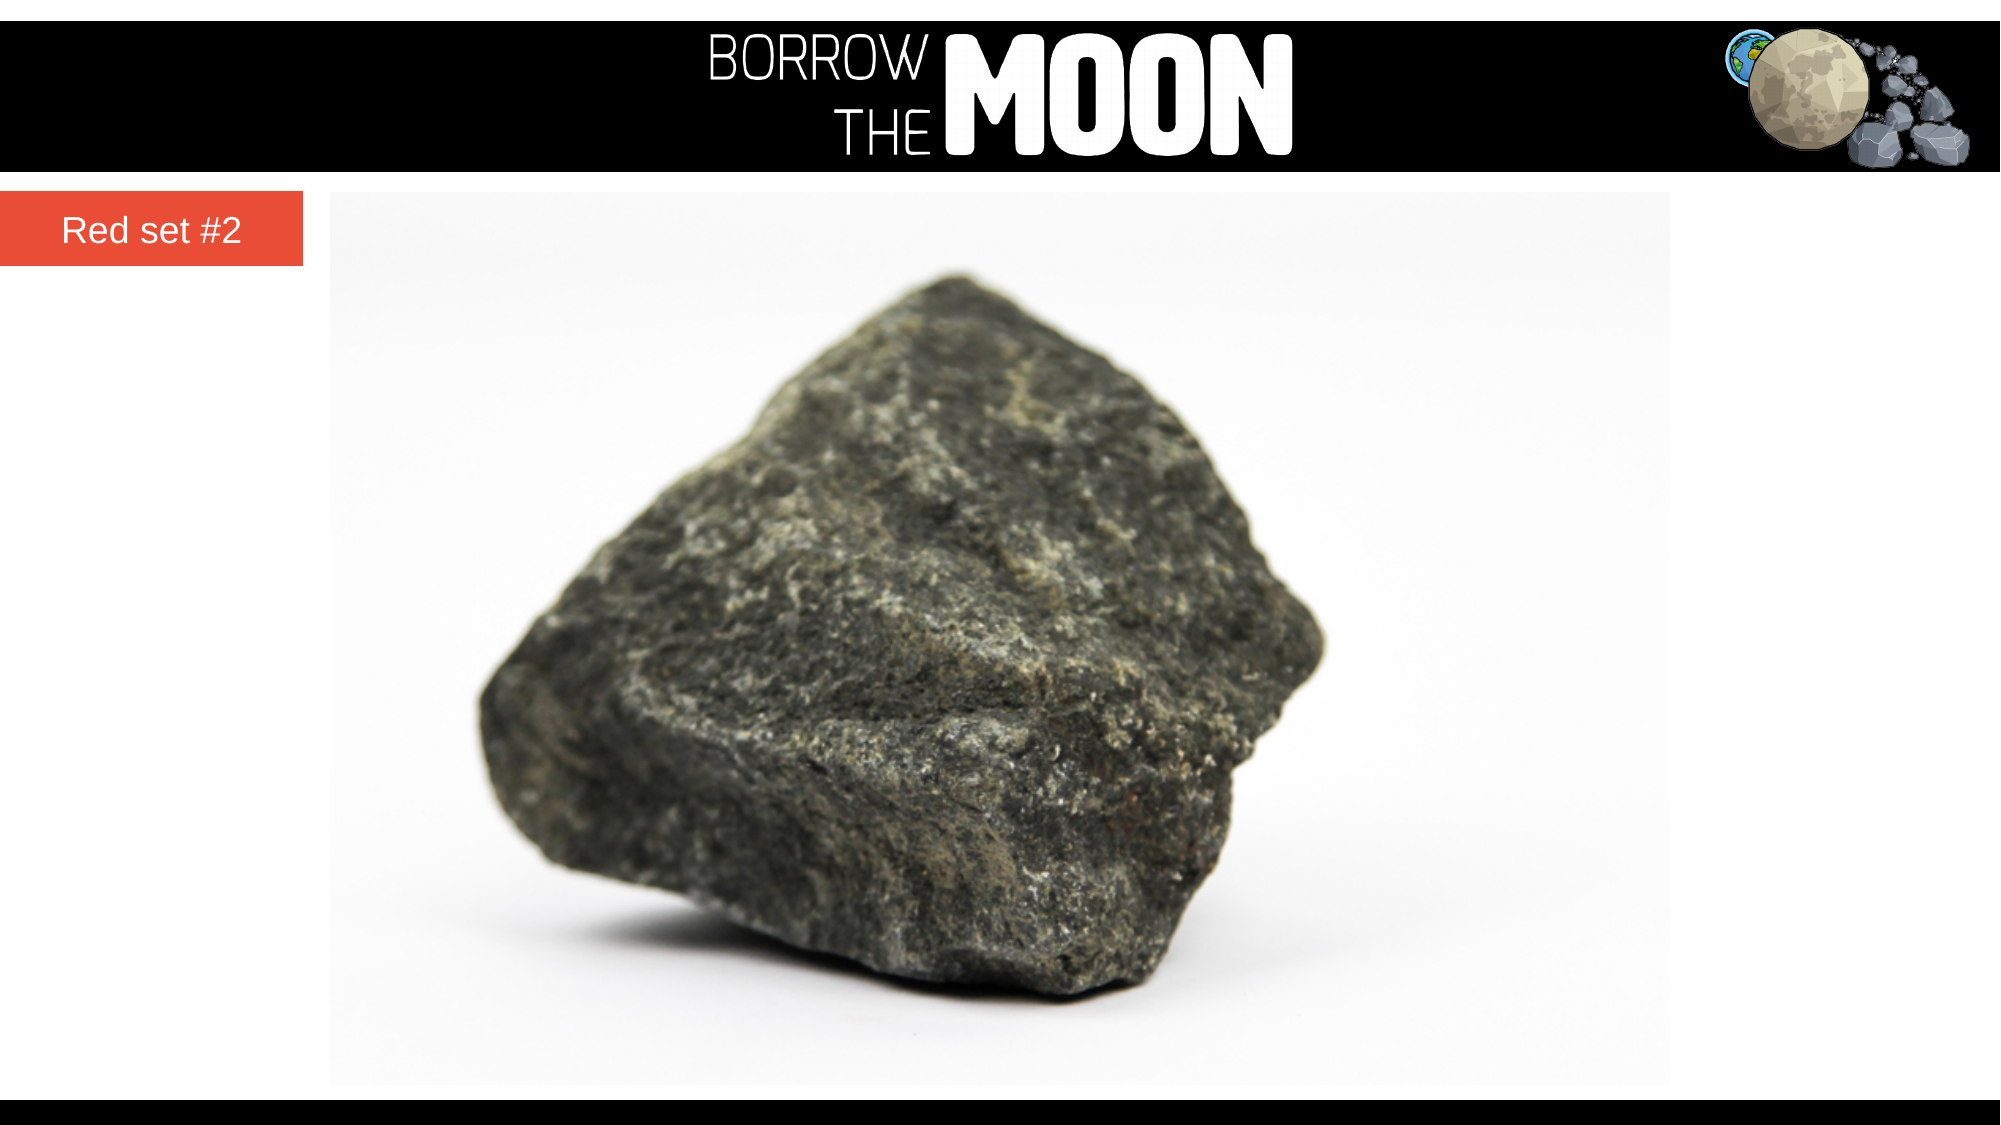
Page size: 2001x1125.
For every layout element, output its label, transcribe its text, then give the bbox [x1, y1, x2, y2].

picture [330, 192, 1670, 1085]
text_box Red set #2 [0, 191, 303, 266]
